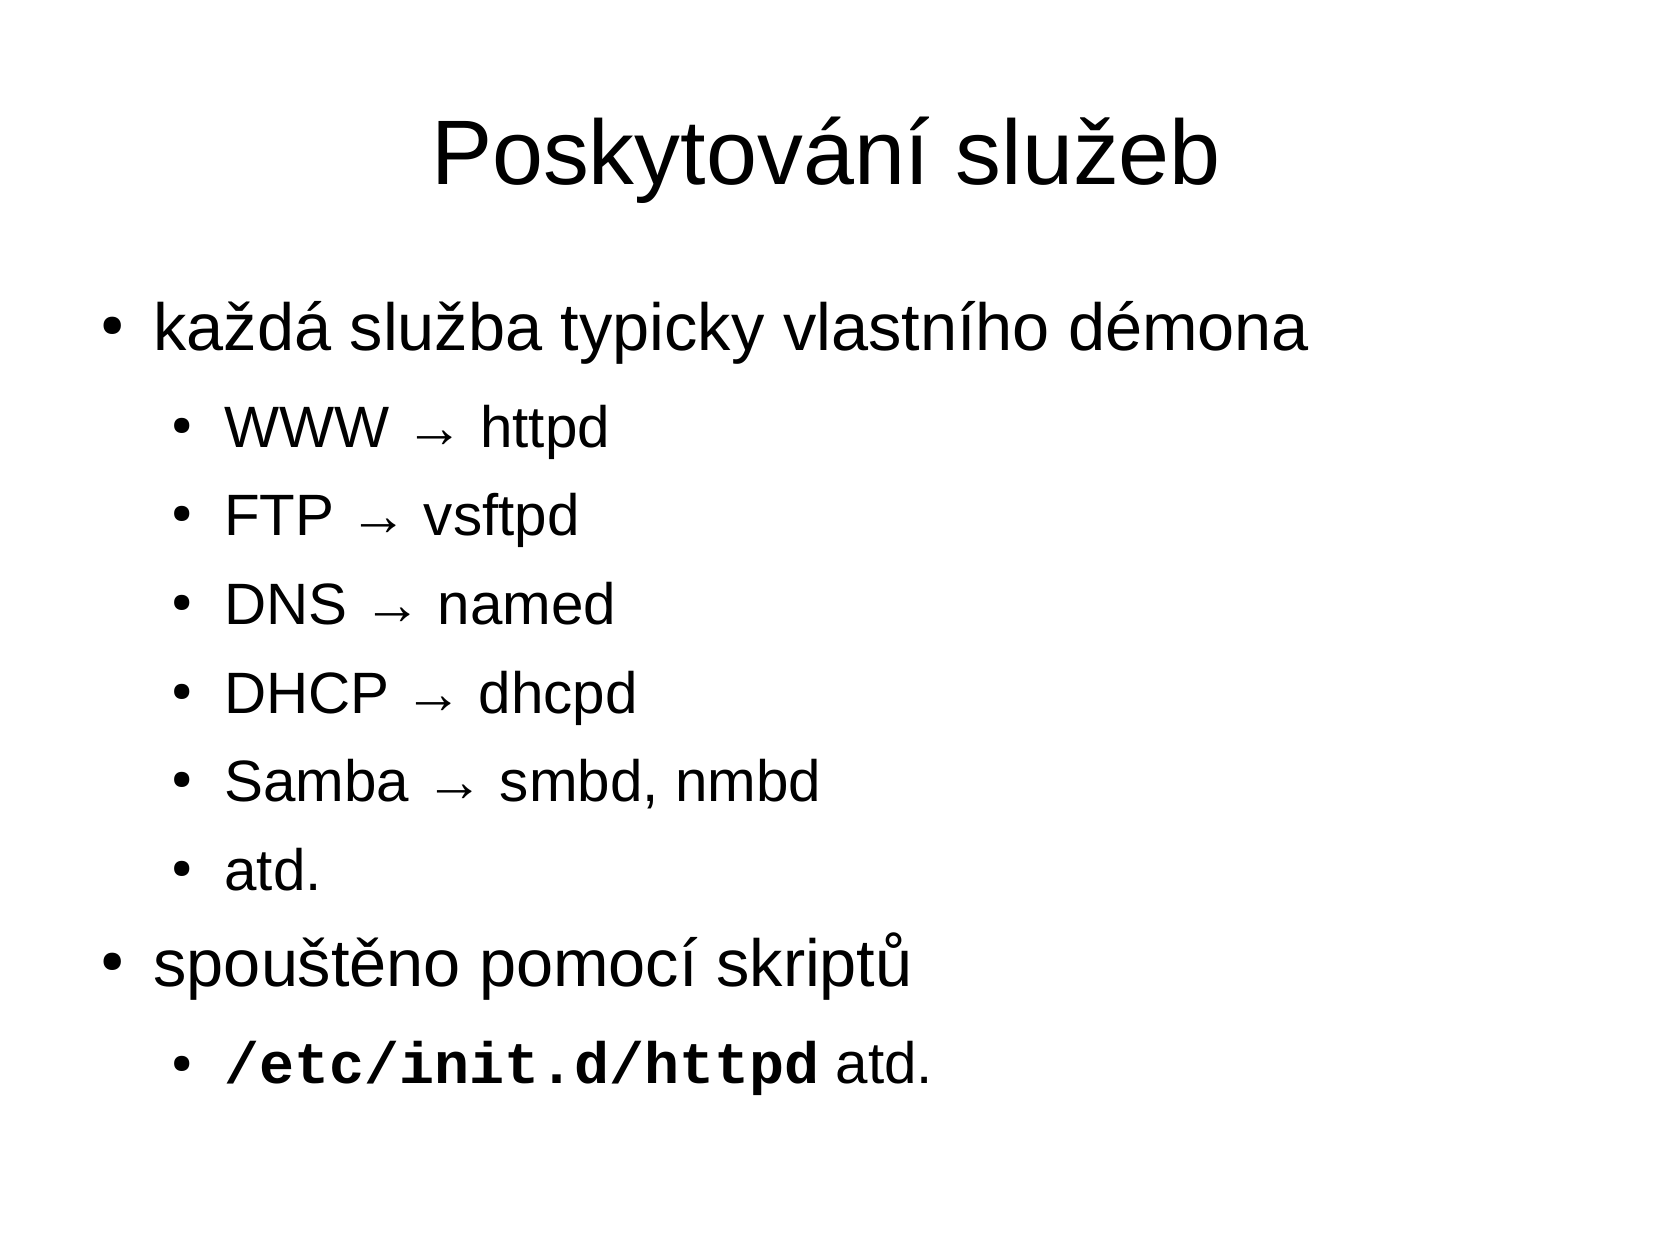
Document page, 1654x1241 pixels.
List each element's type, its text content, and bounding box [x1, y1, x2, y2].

list každá služba typicky vlastního démona WWW → httpd FTP → vsftpd DNS → named DHCP → dhcpd Samba → smbd, nmbd atd. spouštěno pomocí skriptů /etc/init.d/httpd atd. [82, 290, 1571, 1101]
title Poskytování služeb [82, 56, 1571, 250]
